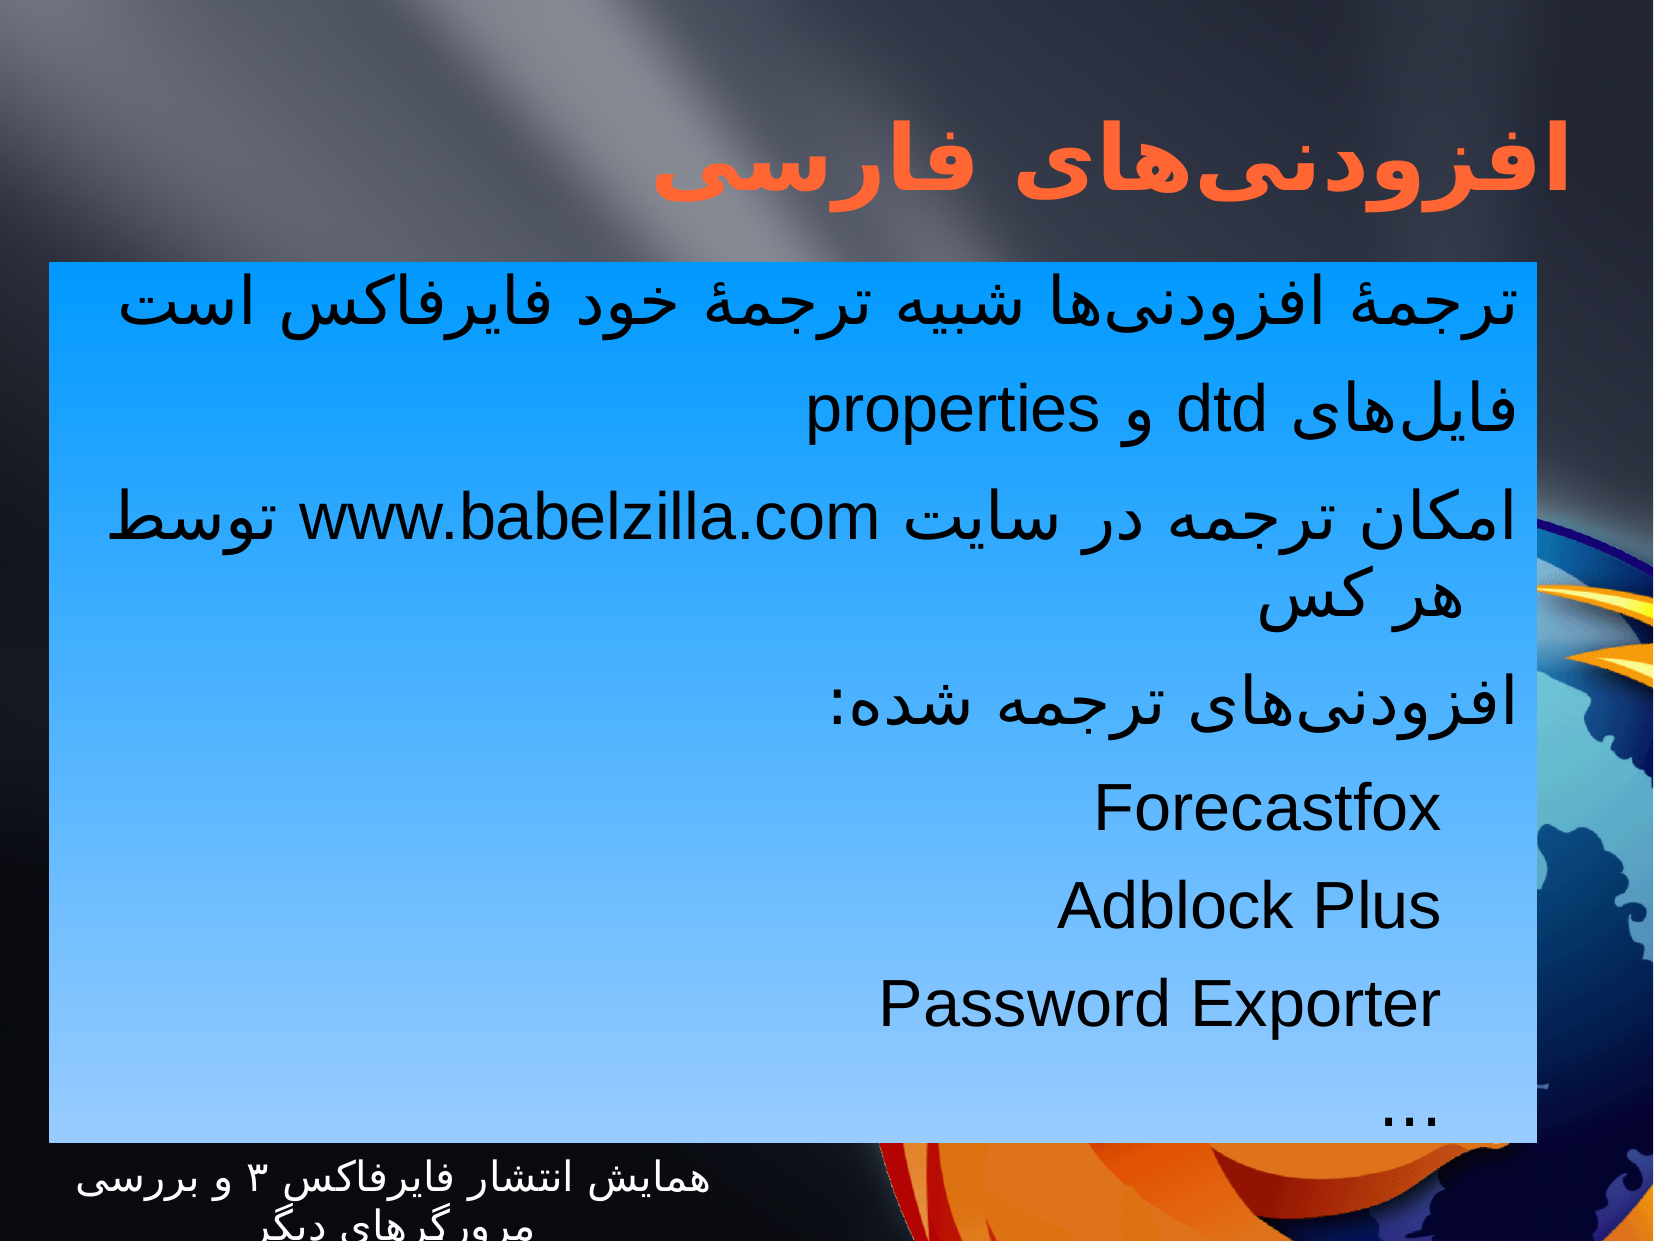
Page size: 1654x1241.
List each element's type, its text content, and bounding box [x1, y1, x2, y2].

picture [521, 1231, 528, 1237]
picture [0, 0, 1654, 1241]
list ترجمهٔ افزودنی‌ها شبیه ترجمهٔ خود فایرفاکس است فایل‌های dtd و properties امکان ترجمه در سایت www.babelzilla.com توسط هر کس افزودنی‌های ترجمه شده: Forecastfox Adblock Plus Password Exporter ... [49, 262, 1537, 1126]
title افزودنی‌های فارسی [149, 55, 1575, 263]
